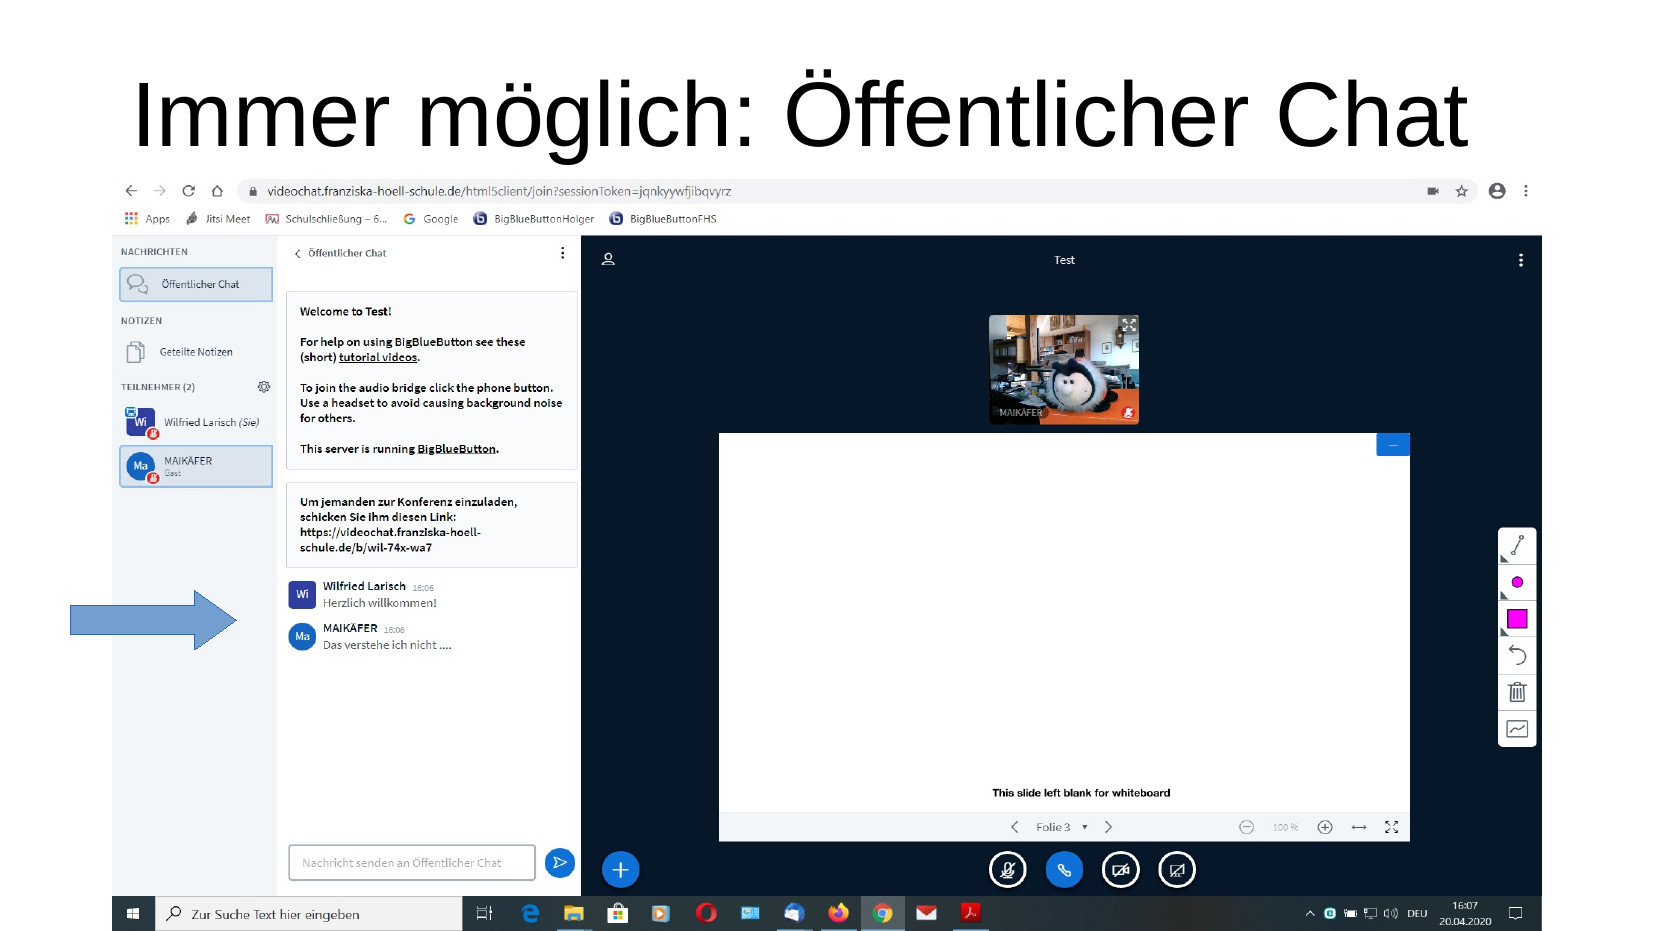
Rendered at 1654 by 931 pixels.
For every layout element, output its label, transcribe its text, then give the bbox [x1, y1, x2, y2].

text_box [70, 590, 237, 650]
title Immer möglich: Öffentlicher Chat [82, 37, 1571, 193]
picture [112, 177, 1542, 931]
